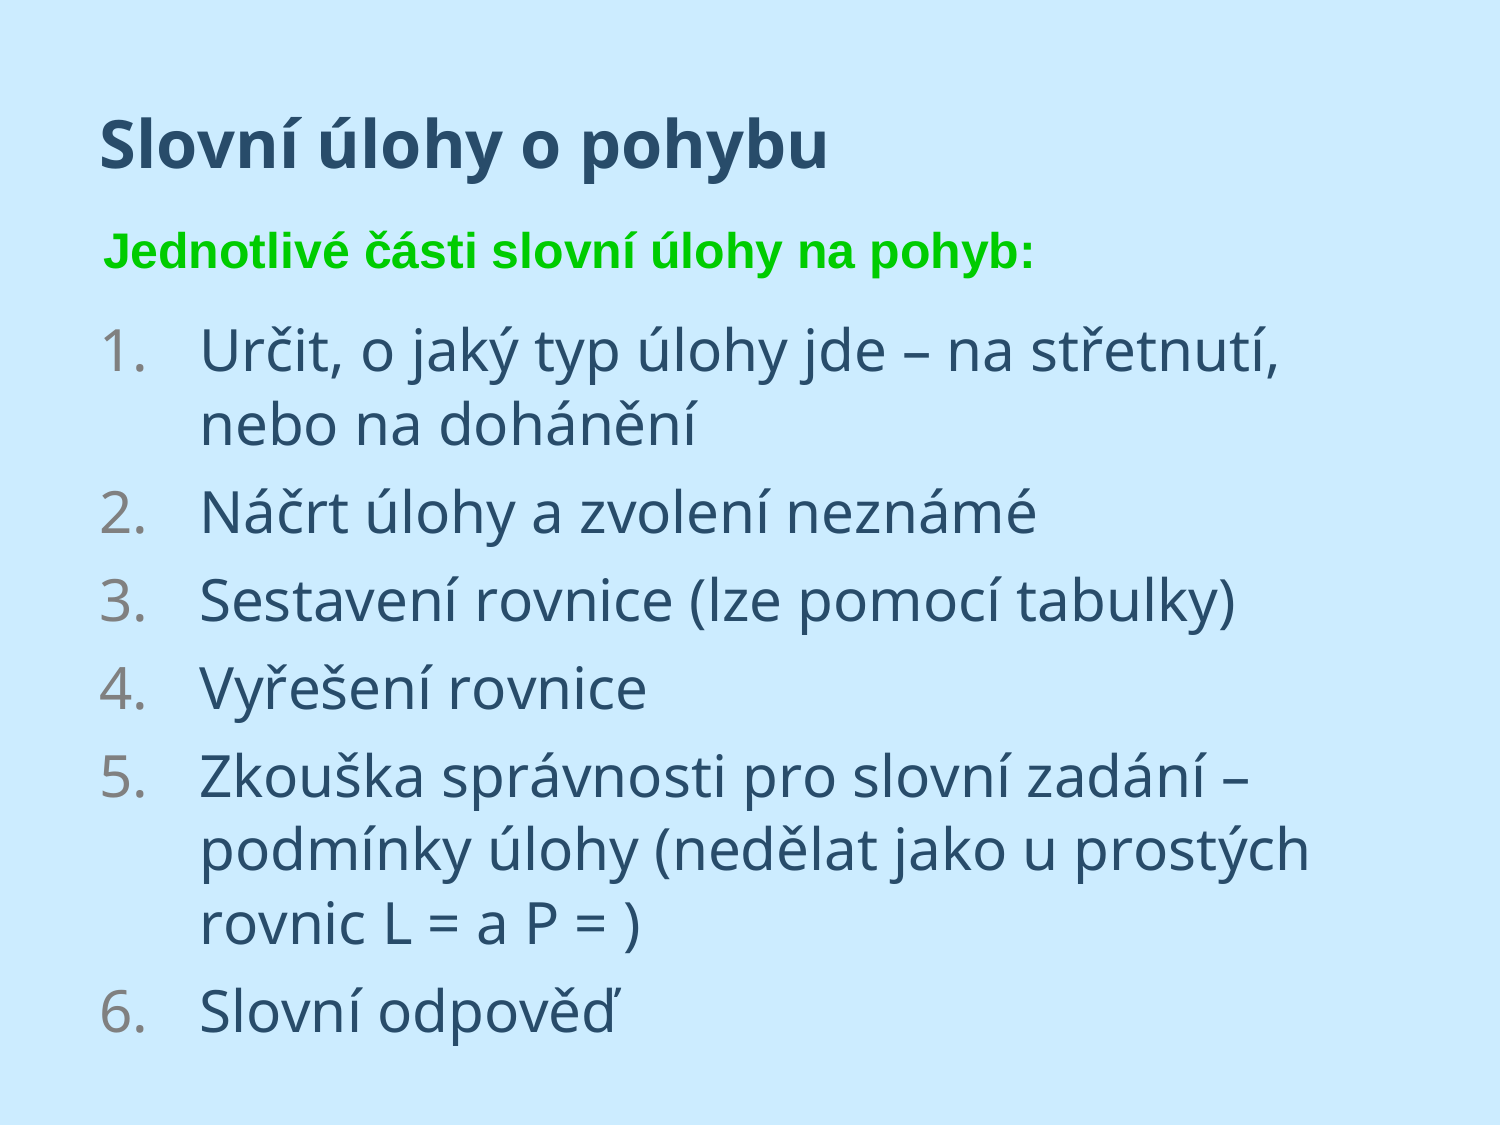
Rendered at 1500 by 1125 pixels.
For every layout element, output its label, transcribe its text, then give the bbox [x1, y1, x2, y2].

text_box Jednotlivé části slovní úlohy na pohyb: [88, 207, 1353, 287]
list Určit, o jaký typ úlohy jde – na střetnutí, nebo na dohánění Náčrt úlohy a zvolení neznámé Sestavení rovnice (lze pomocí tabulky) Vyřešení rovnice Zkouška správnosti pro slovní zadání – podmínky úlohy (nedělat jako u prostých rovnic L = a P = ) Slovní odpověď [84, 302, 1410, 1052]
title Slovní úlohy o pohybu [84, 66, 1410, 217]
